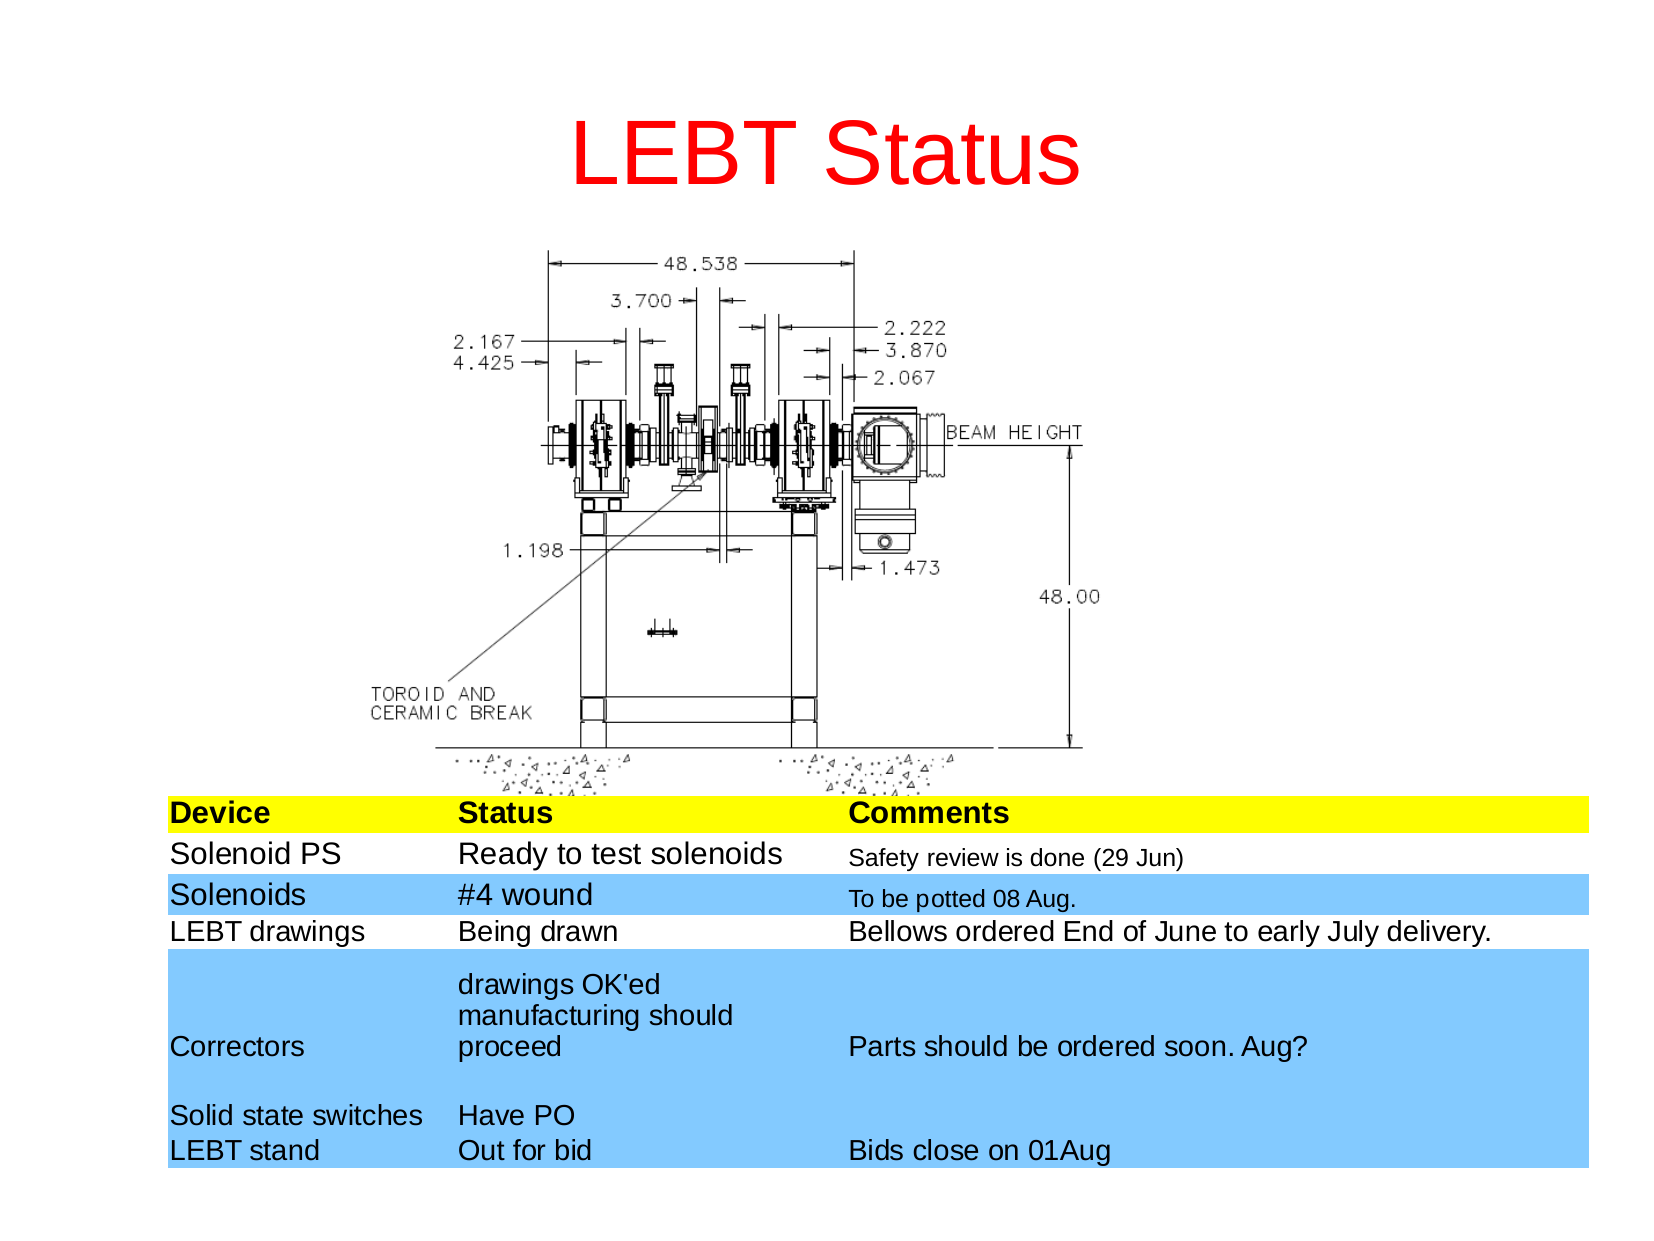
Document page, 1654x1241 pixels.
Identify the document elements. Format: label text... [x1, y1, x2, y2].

title LEBT Status [82, 49, 1571, 257]
chart [167, 795, 1591, 1170]
picture [322, 257, 1194, 795]
